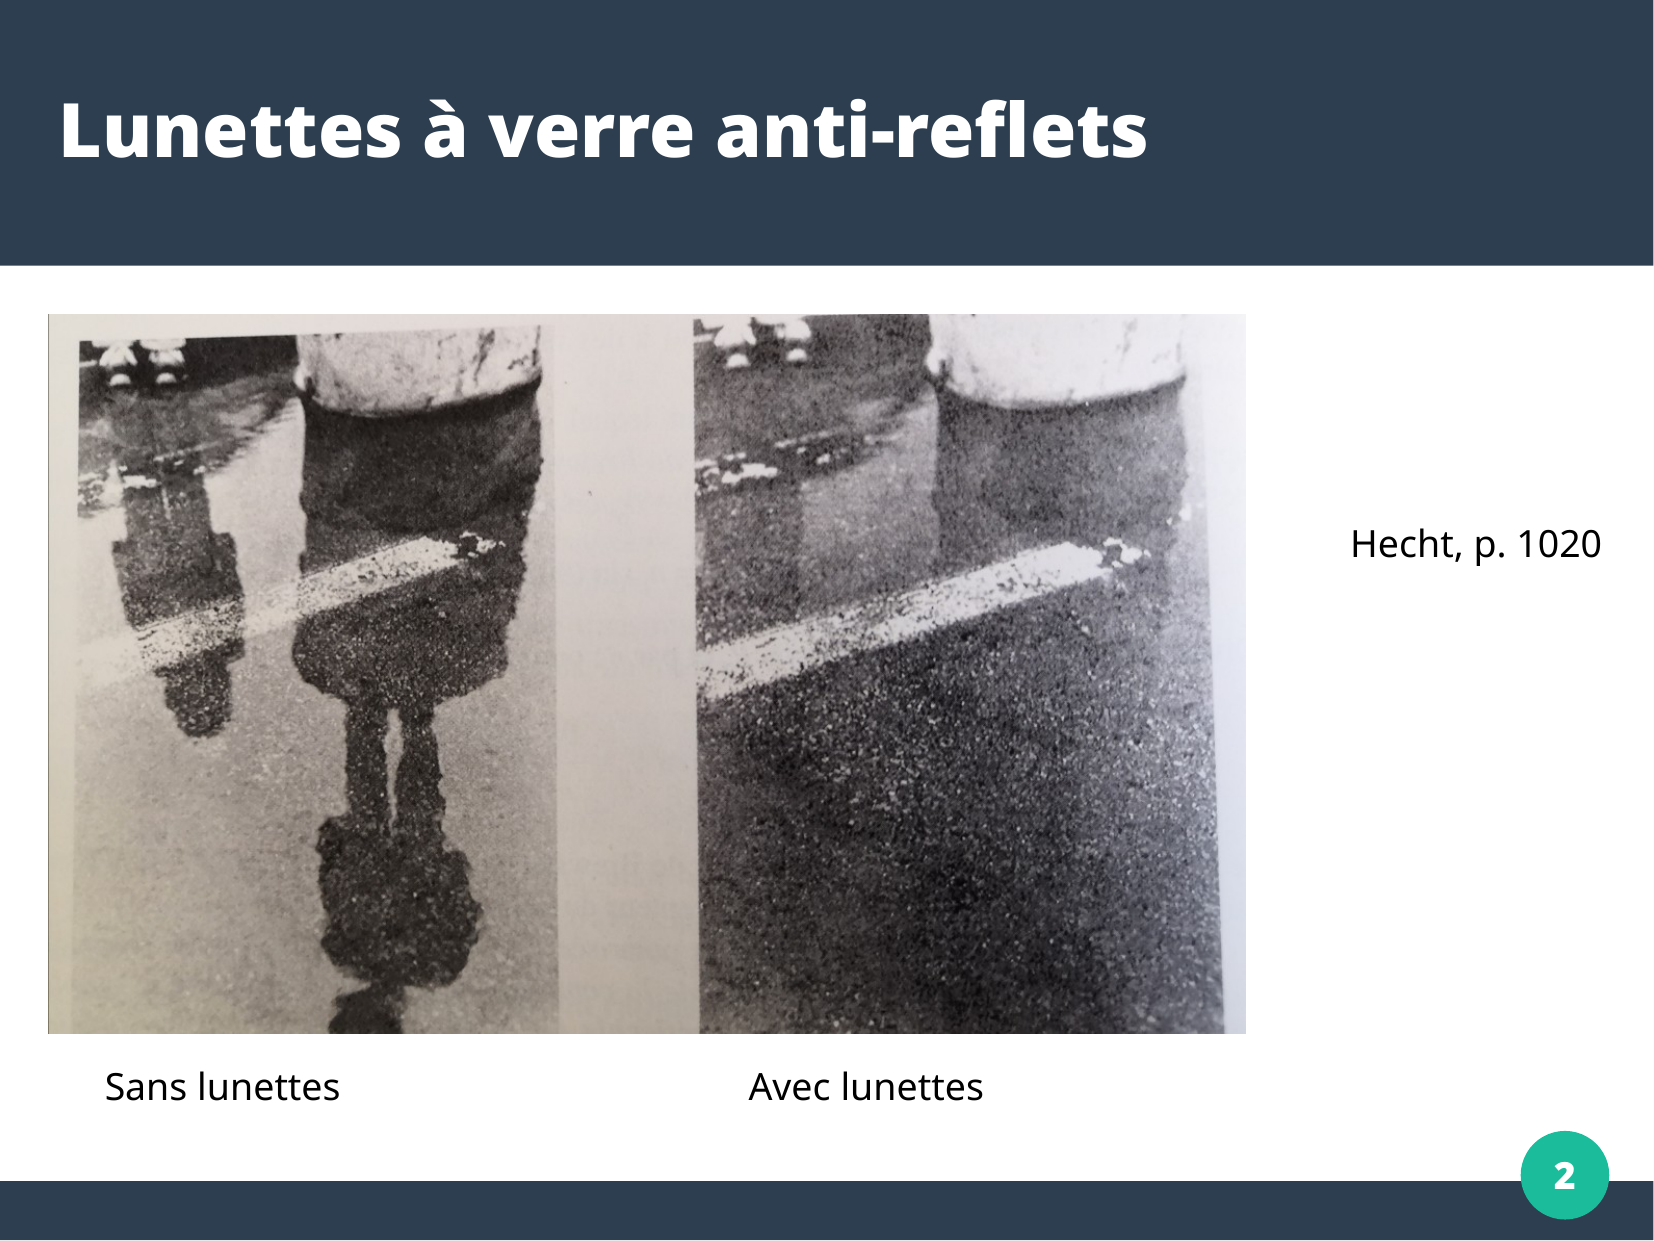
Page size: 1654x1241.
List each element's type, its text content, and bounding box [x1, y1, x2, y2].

title Lunettes à verre anti-reflets [59, 49, 1595, 207]
picture [48, 314, 1246, 1034]
text_box Sans lunettes [90, 1053, 481, 1156]
text_box Avec lunettes [733, 1053, 1124, 1156]
text_box Hecht, p. 1020 [1335, 510, 1643, 612]
